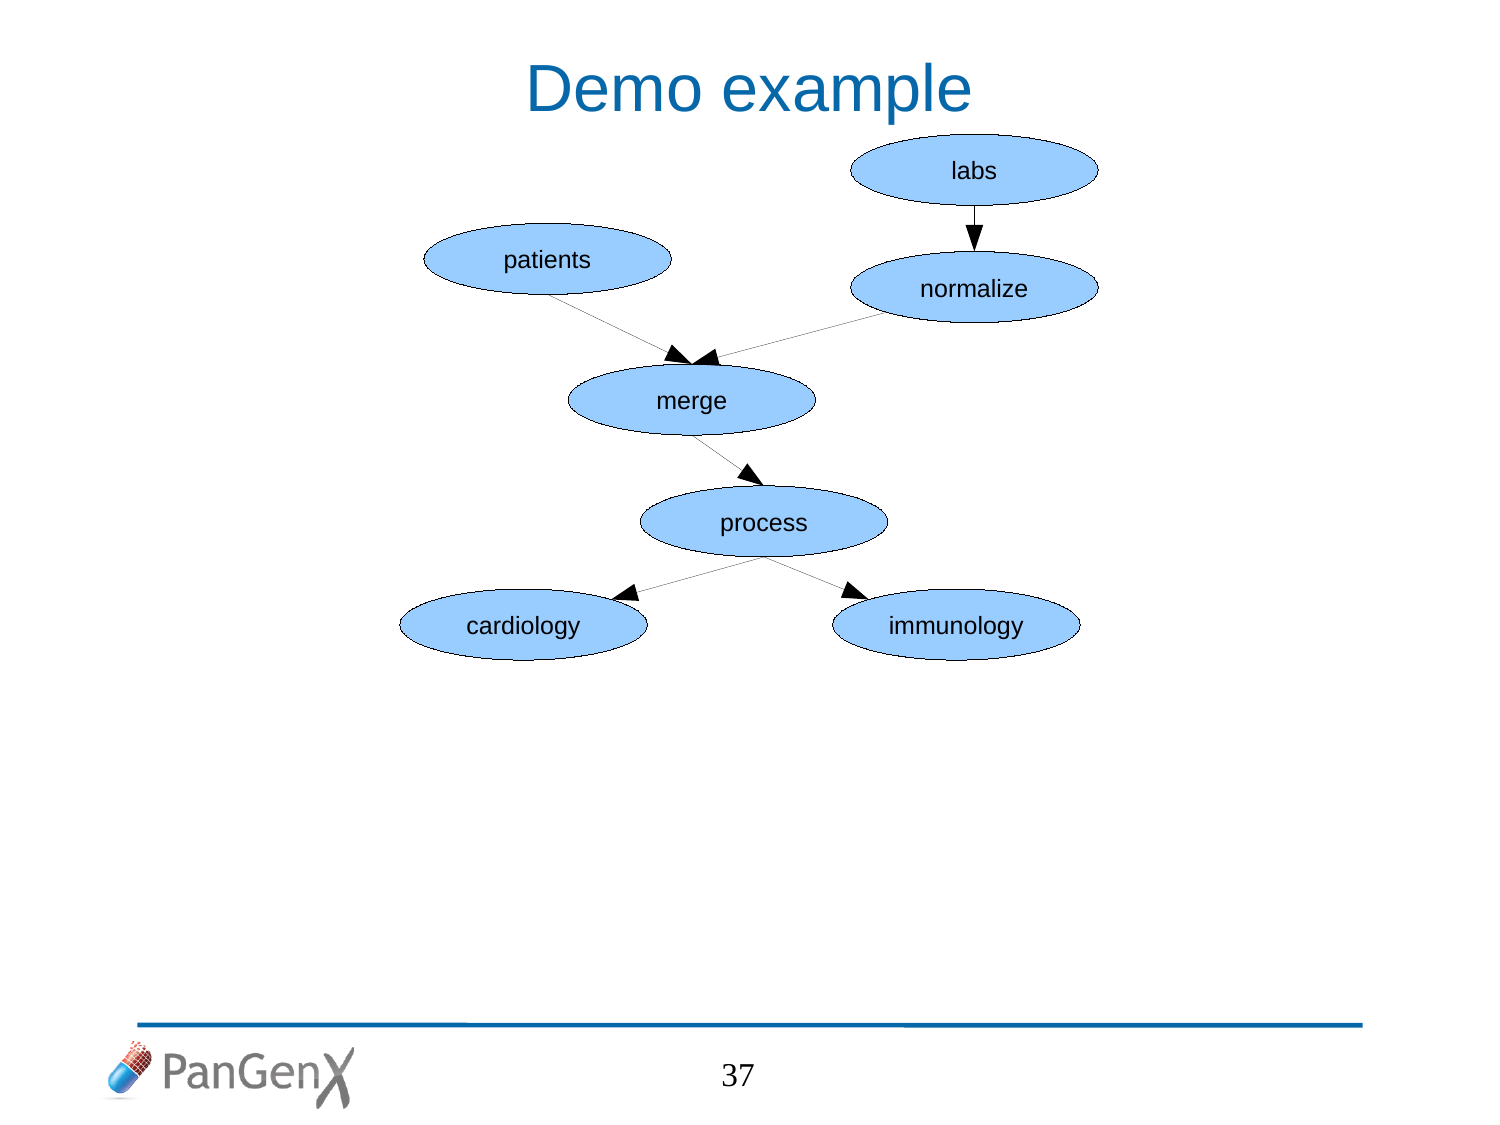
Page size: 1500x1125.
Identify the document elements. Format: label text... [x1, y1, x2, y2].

text_box process [640, 485, 888, 557]
title Demo example [0, 6, 1500, 149]
text_box merge [568, 364, 816, 436]
text_box cardiology [399, 589, 648, 661]
text_box patients [423, 223, 672, 295]
text_box normalize [850, 251, 1099, 323]
text_box immunology [832, 589, 1081, 661]
picture [89, 1041, 354, 1109]
text_box labs [850, 134, 1099, 206]
